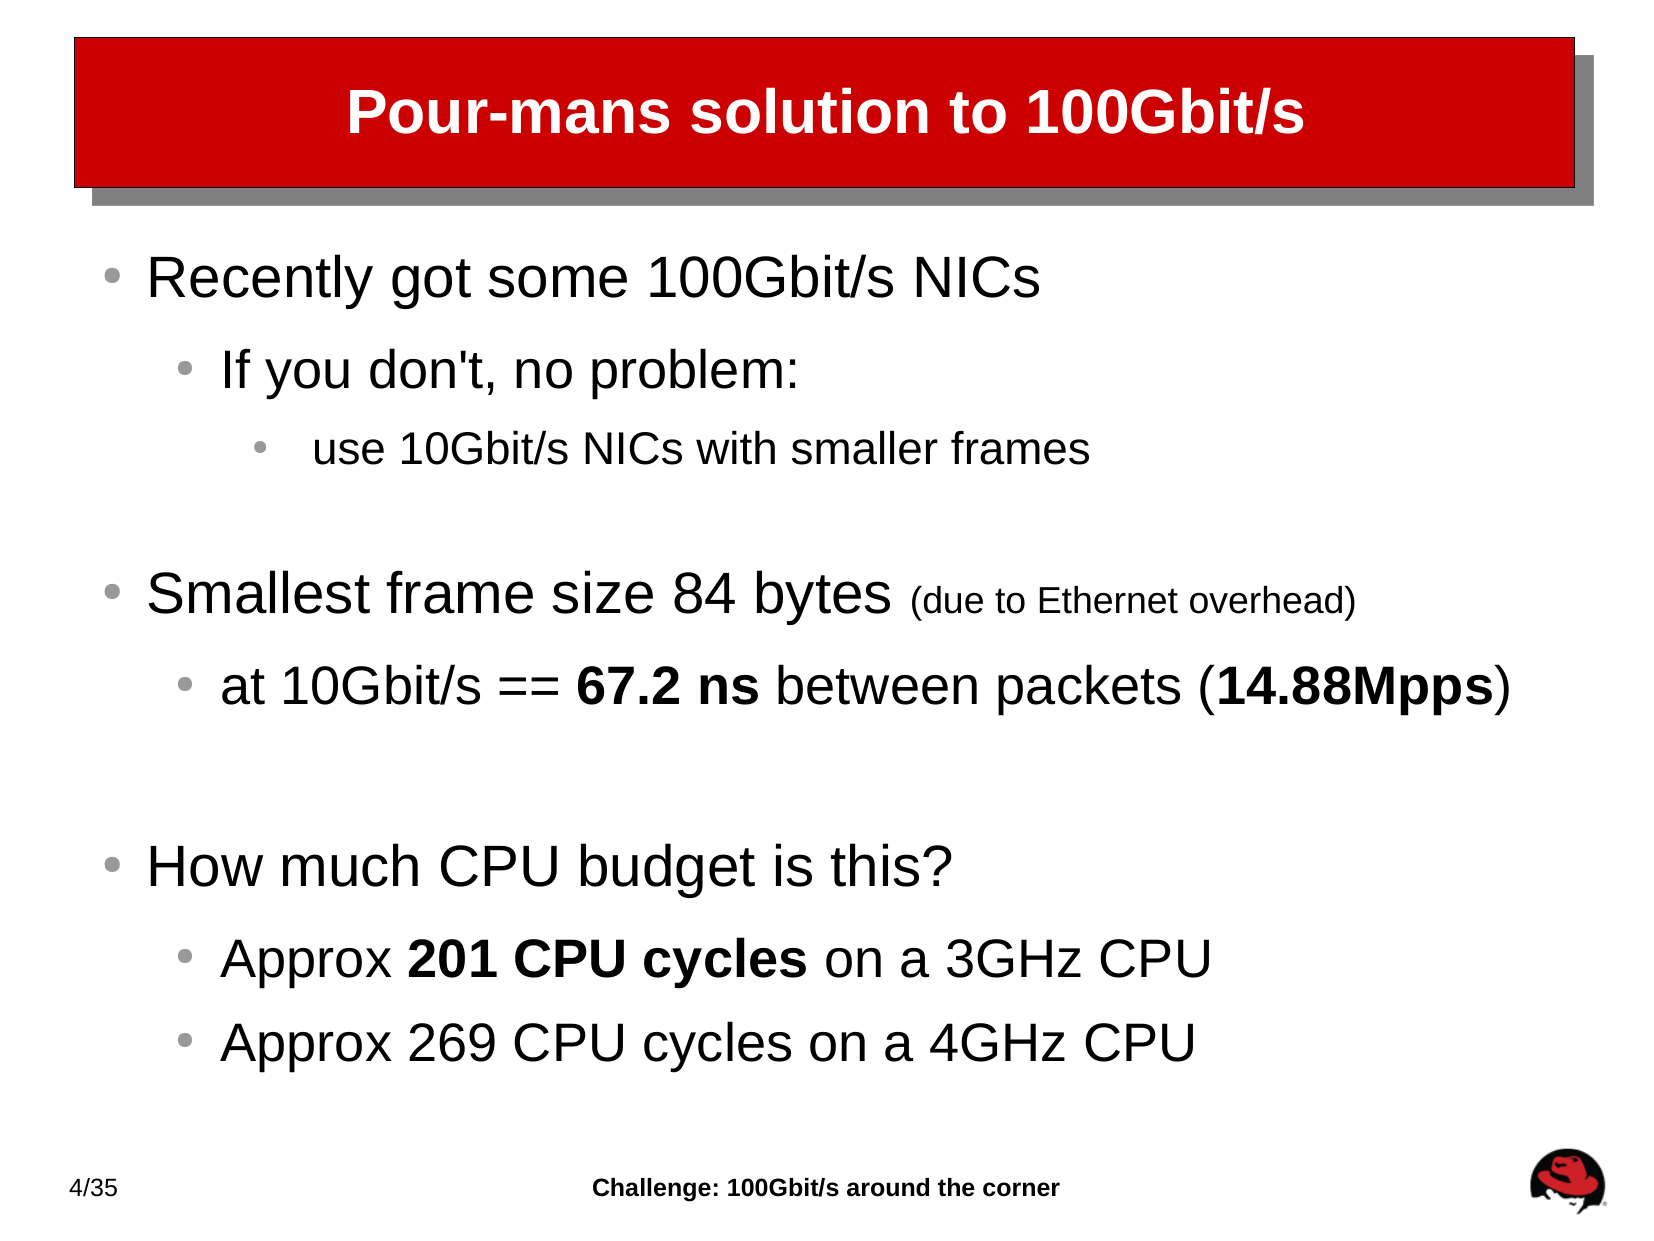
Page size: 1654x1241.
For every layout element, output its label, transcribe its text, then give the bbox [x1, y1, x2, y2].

picture [1529, 1146, 1613, 1224]
text_box [86, 244, 1576, 1053]
list Recently got some 100Gbit/s NICs If you don't, no problem: use 10Gbit/s NICs with smaller frames Smallest frame size 84 bytes (due to Ethernet overhead) at 10Gbit/s == 67.2 ns between packets (14.88Mpps) How much CPU budget is this? Approx 201 CPU cycles on a 3GHz CPU Approx 269 CPU cycles on a 4GHz CPU [86, 1053, 1575, 1201]
text_box [82, 37, 1571, 203]
